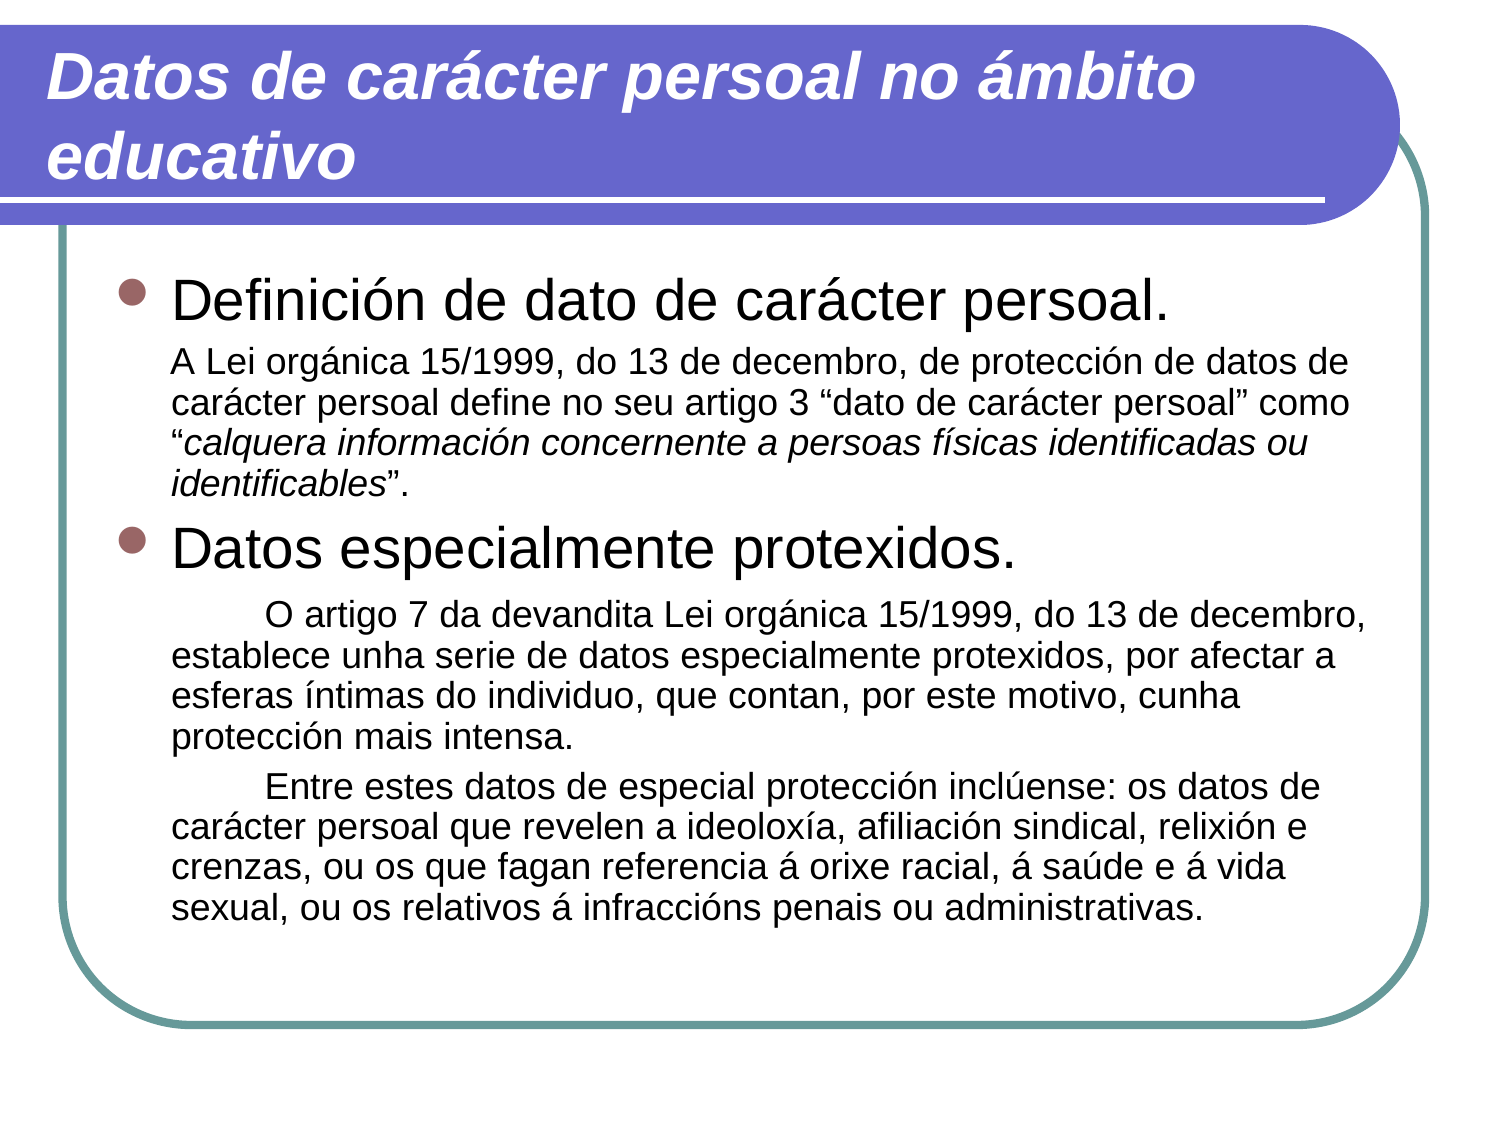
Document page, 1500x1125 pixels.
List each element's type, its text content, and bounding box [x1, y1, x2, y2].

title Datos de carácter persoal no ámbito educativo [31, 24, 1347, 201]
list Definición de dato de carácter persoal. A Lei orgánica 15/1999, do 13 de decembro, de protección de datos de carácter persoal define no seu artigo 3 “dato de carácter persoal” como “calquera información concernente a persoas físicas identificadas ou identificables”. Datos especialmente protexidos. O artigo 7 da devandita Lei orgánica 15/1999, do 13 de decembro, establece unha serie de datos especialmente protexidos, por afectar a esferas íntimas do individuo, que contan, por este motivo, cunha protección mais intensa. Entre estes datos de especial protección inclúense: os datos de carácter persoal que revelen a ideoloxía, afiliación sindical, relixión e crenzas, ou os que fagan referencia á orixe racial, á saúde e á vida sexual, ou os relativos á infraccións penais ou administrativas. [99, 262, 1401, 988]
